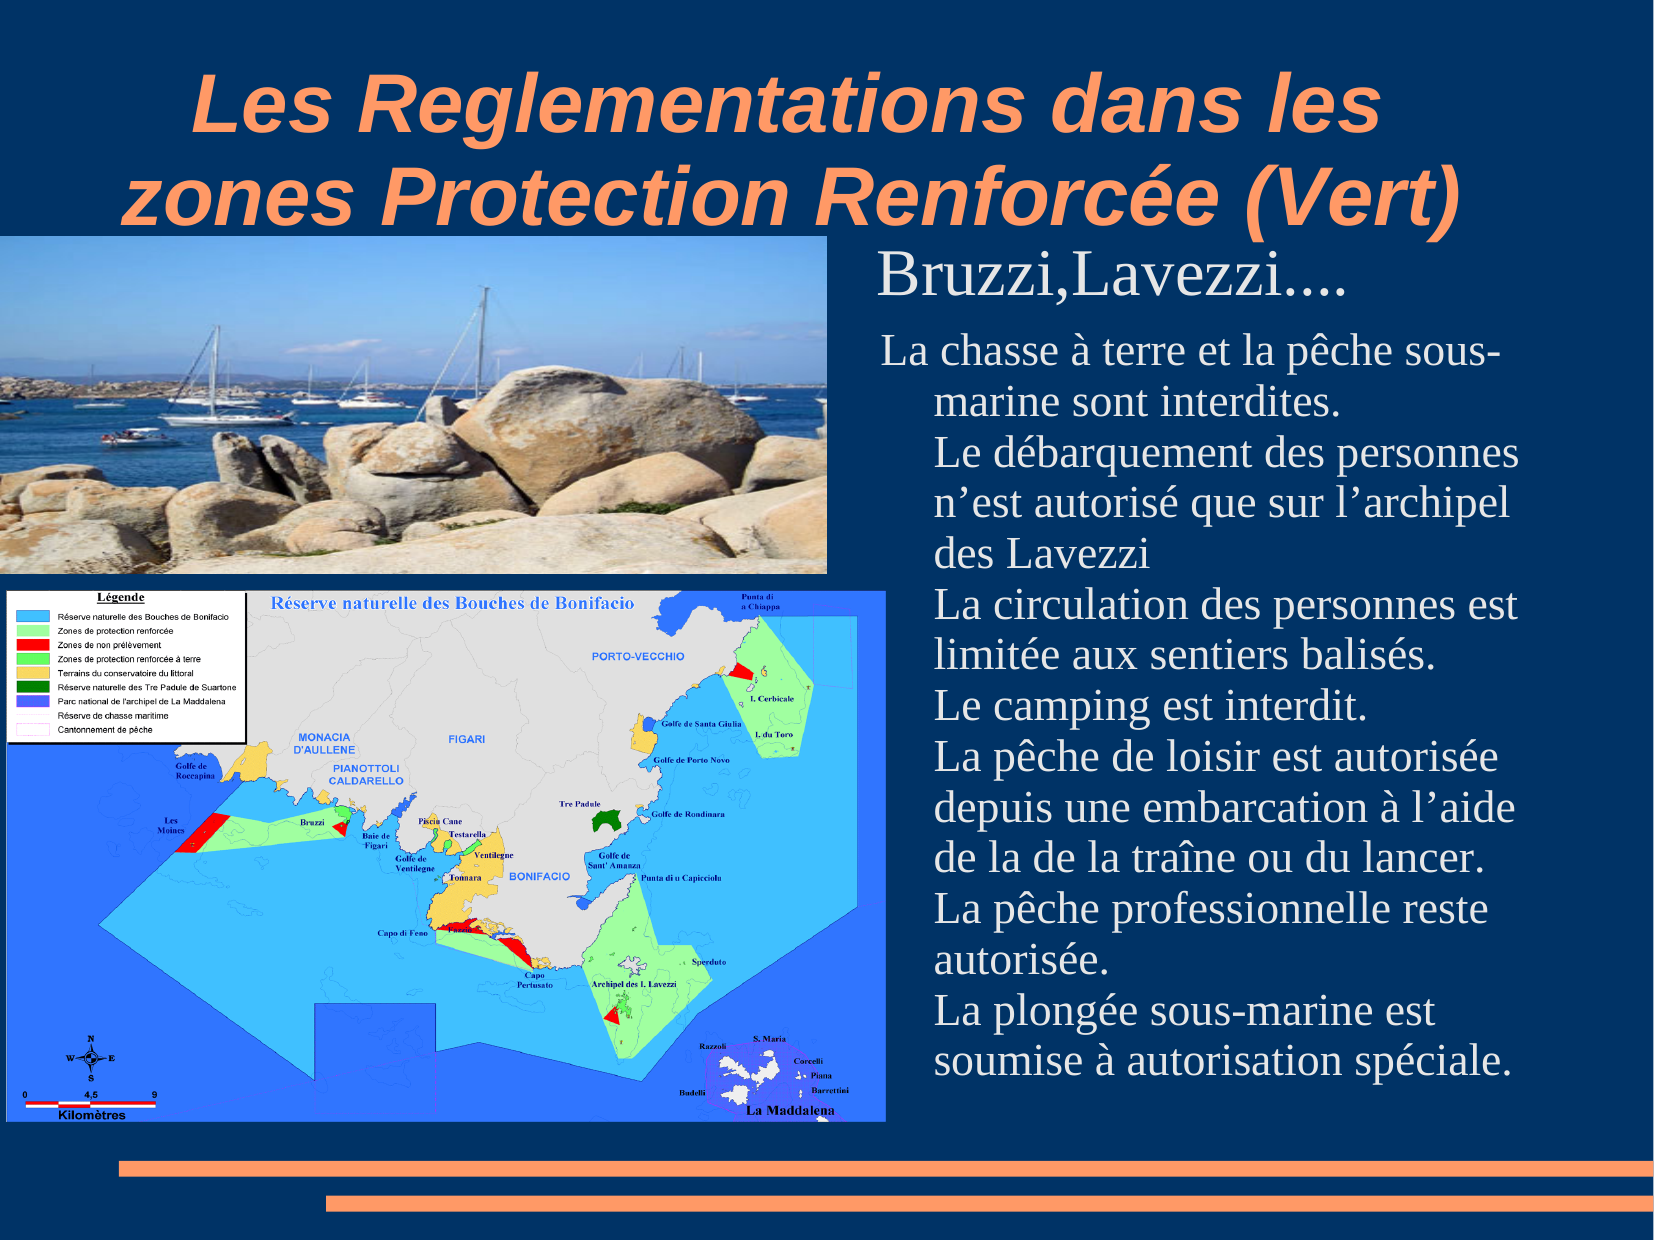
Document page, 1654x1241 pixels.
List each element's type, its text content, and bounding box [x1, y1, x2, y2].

list La chasse à terre et la pêche sous-marine sont interdites. Le débarquement des personnes n’est autorisé que sur l’archipel des Lavezzi La circulation des personnes est limitée aux sentiers balisés. Le camping est interdit. La pêche de loisir est autorisée depuis une embarcation à l’aide de la de la traîne ou du lancer. La pêche professionnelle reste autorisée. La plongée sous-marine est soumise à autorisation spéciale. [862, 325, 1565, 1135]
picture [6, 590, 862, 1123]
picture [0, 236, 827, 574]
list Bruzzi,Lavezzi.... [858, 236, 1565, 325]
title Les Reglementations dans les zones Protection Renforcée (Vert) [121, 46, 1534, 254]
